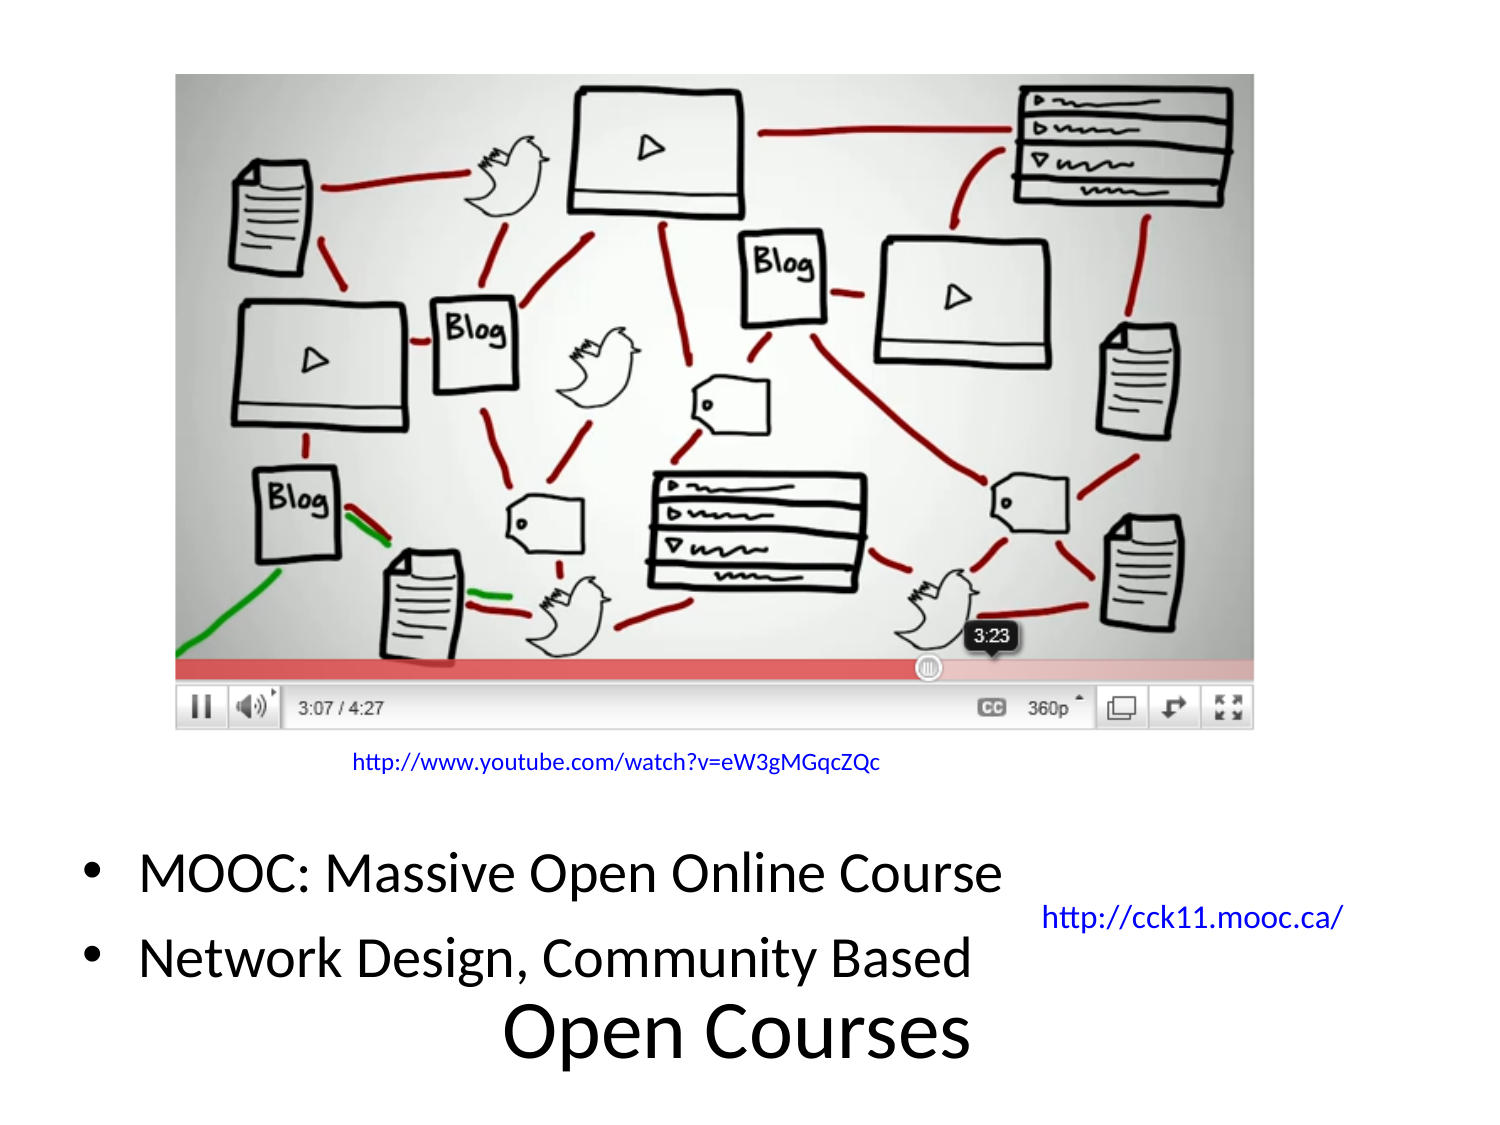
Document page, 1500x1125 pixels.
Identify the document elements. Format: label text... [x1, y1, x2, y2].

picture [174, 74, 1256, 732]
text_box http://cck11.mooc.ca/ [1026, 887, 1359, 943]
text_box MOOC: Massive Open Online Course Network Design, Community Based [67, 826, 1418, 1015]
text_box http://www.youtube.com/watch?v=eW3gMGqcZQc [337, 737, 1088, 783]
title Open Courses [62, 967, 1413, 1083]
